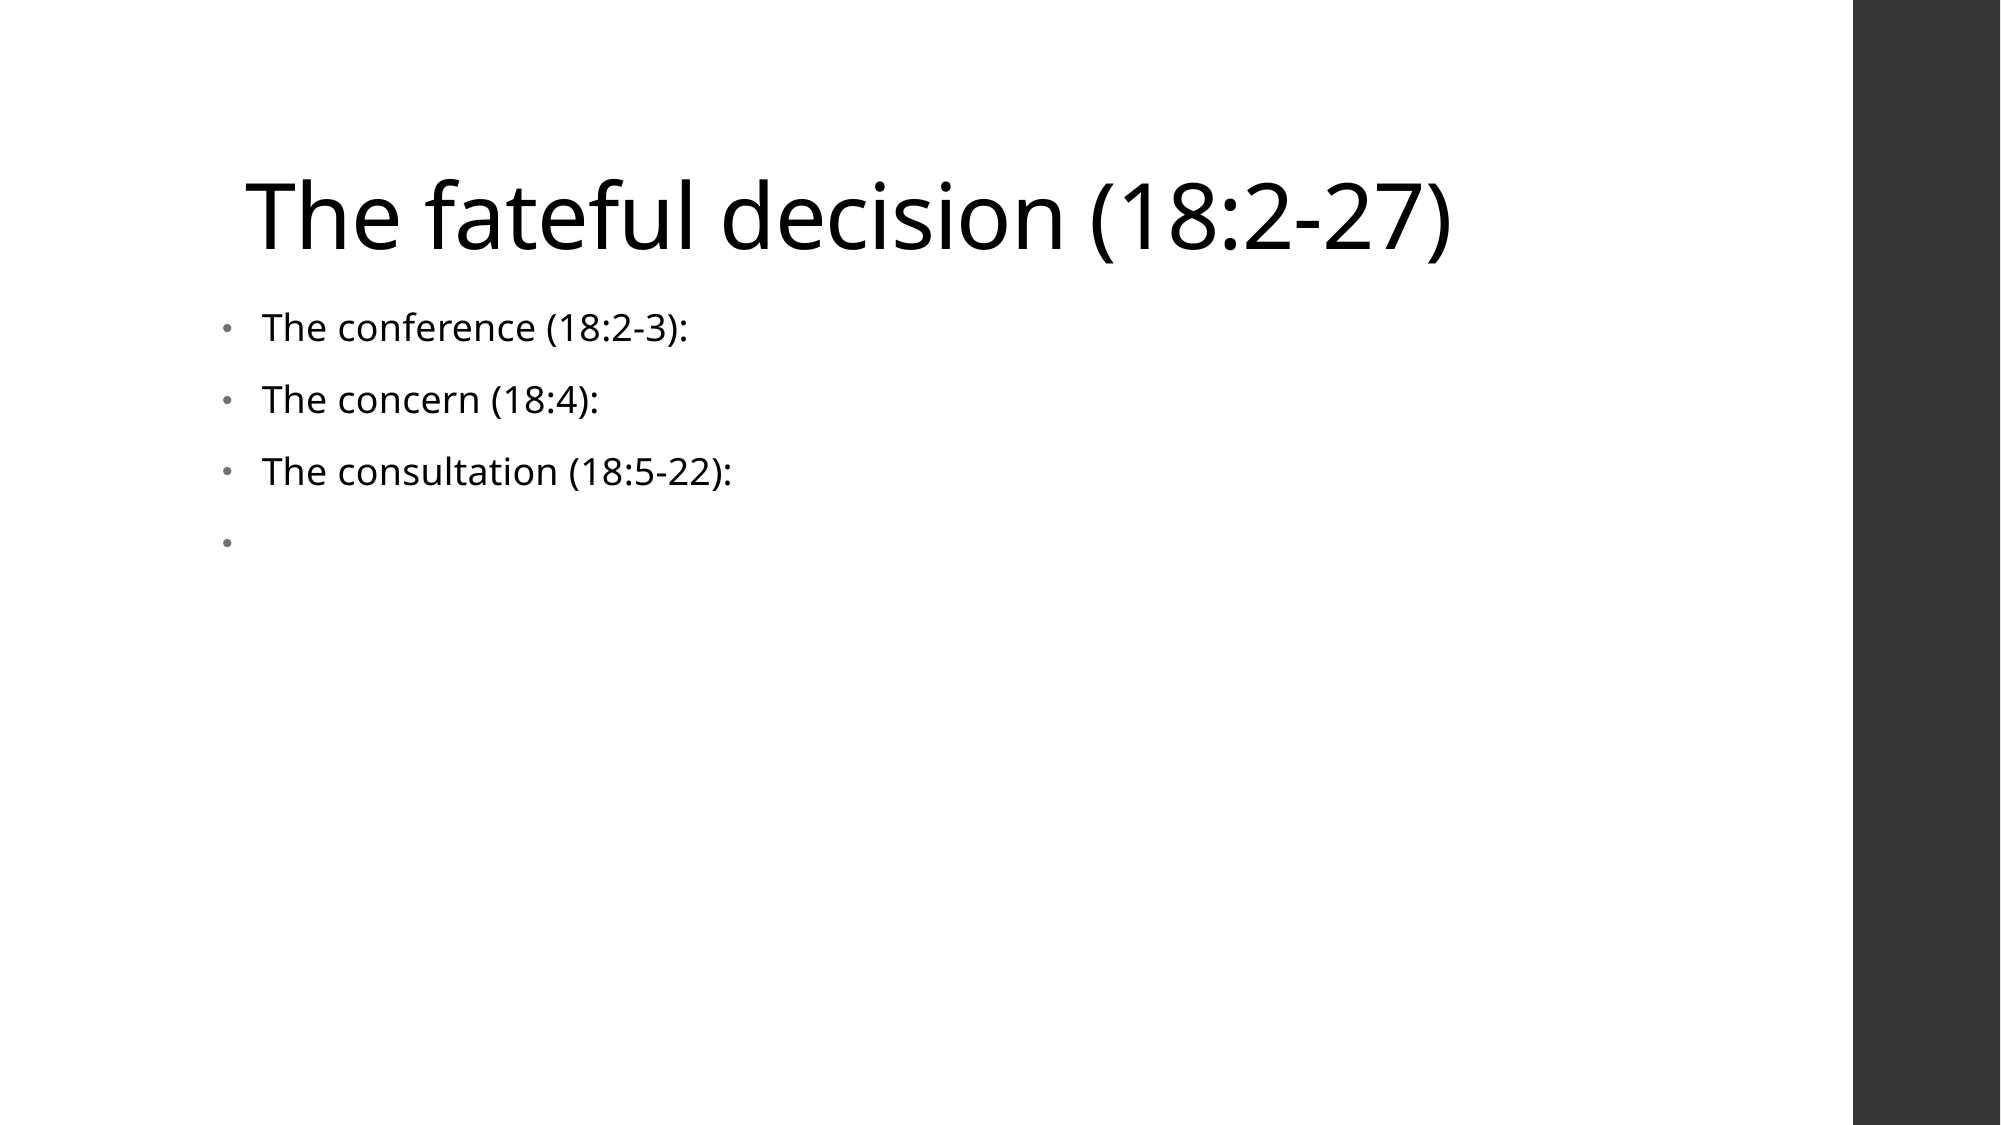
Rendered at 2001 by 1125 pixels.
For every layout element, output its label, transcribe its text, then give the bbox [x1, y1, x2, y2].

list The conference (18:2-3): The concern (18:4): The consultation (18:5-22): [206, 299, 1617, 1014]
title The fateful decision (18:2-27) [206, 60, 1797, 278]
